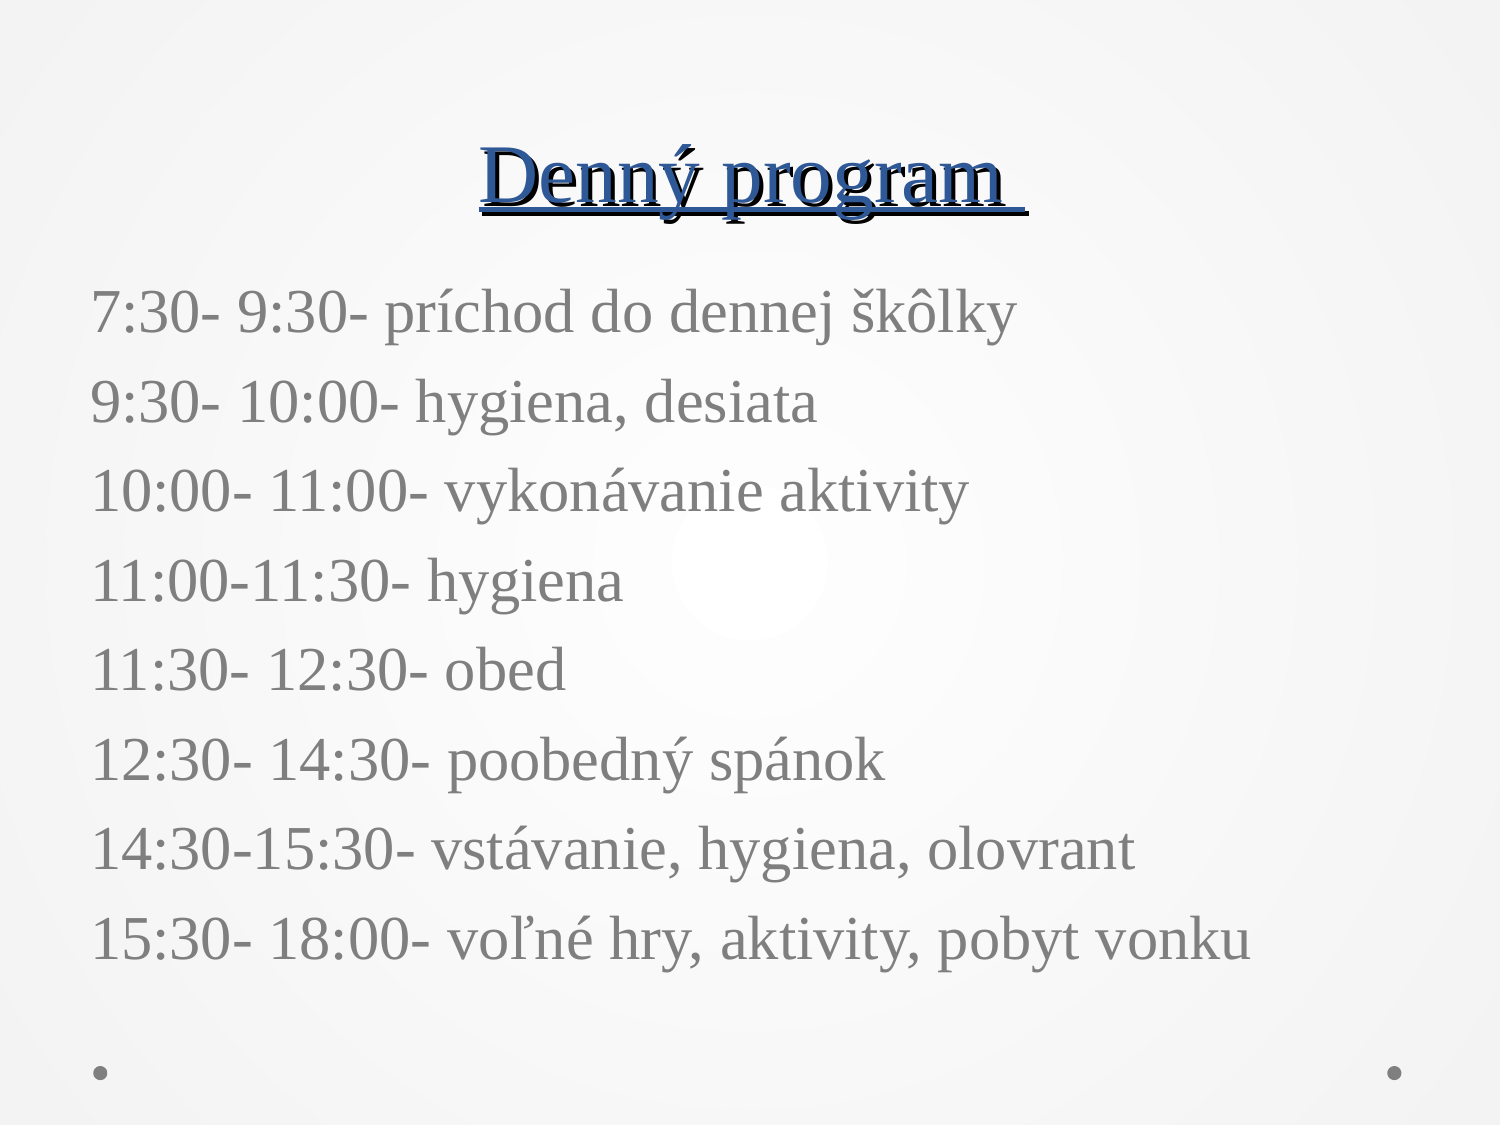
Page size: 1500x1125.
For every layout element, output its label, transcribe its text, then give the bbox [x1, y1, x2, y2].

list 7:30- 9:30- príchod do dennej škôlky 9:30- 10:00- hygiena, desiata 10:00- 11:00- vykonávanie aktivity 11:00-11:30- hygiena 11:30- 12:30- obed 12:30- 14:30- poobedný spánok 14:30-15:30- vstávanie, hygiena, olovrant 15:30- 18:00- voľné hry, aktivity, pobyt vonku [75, 262, 1426, 1005]
title Denný program [76, 66, 1427, 228]
